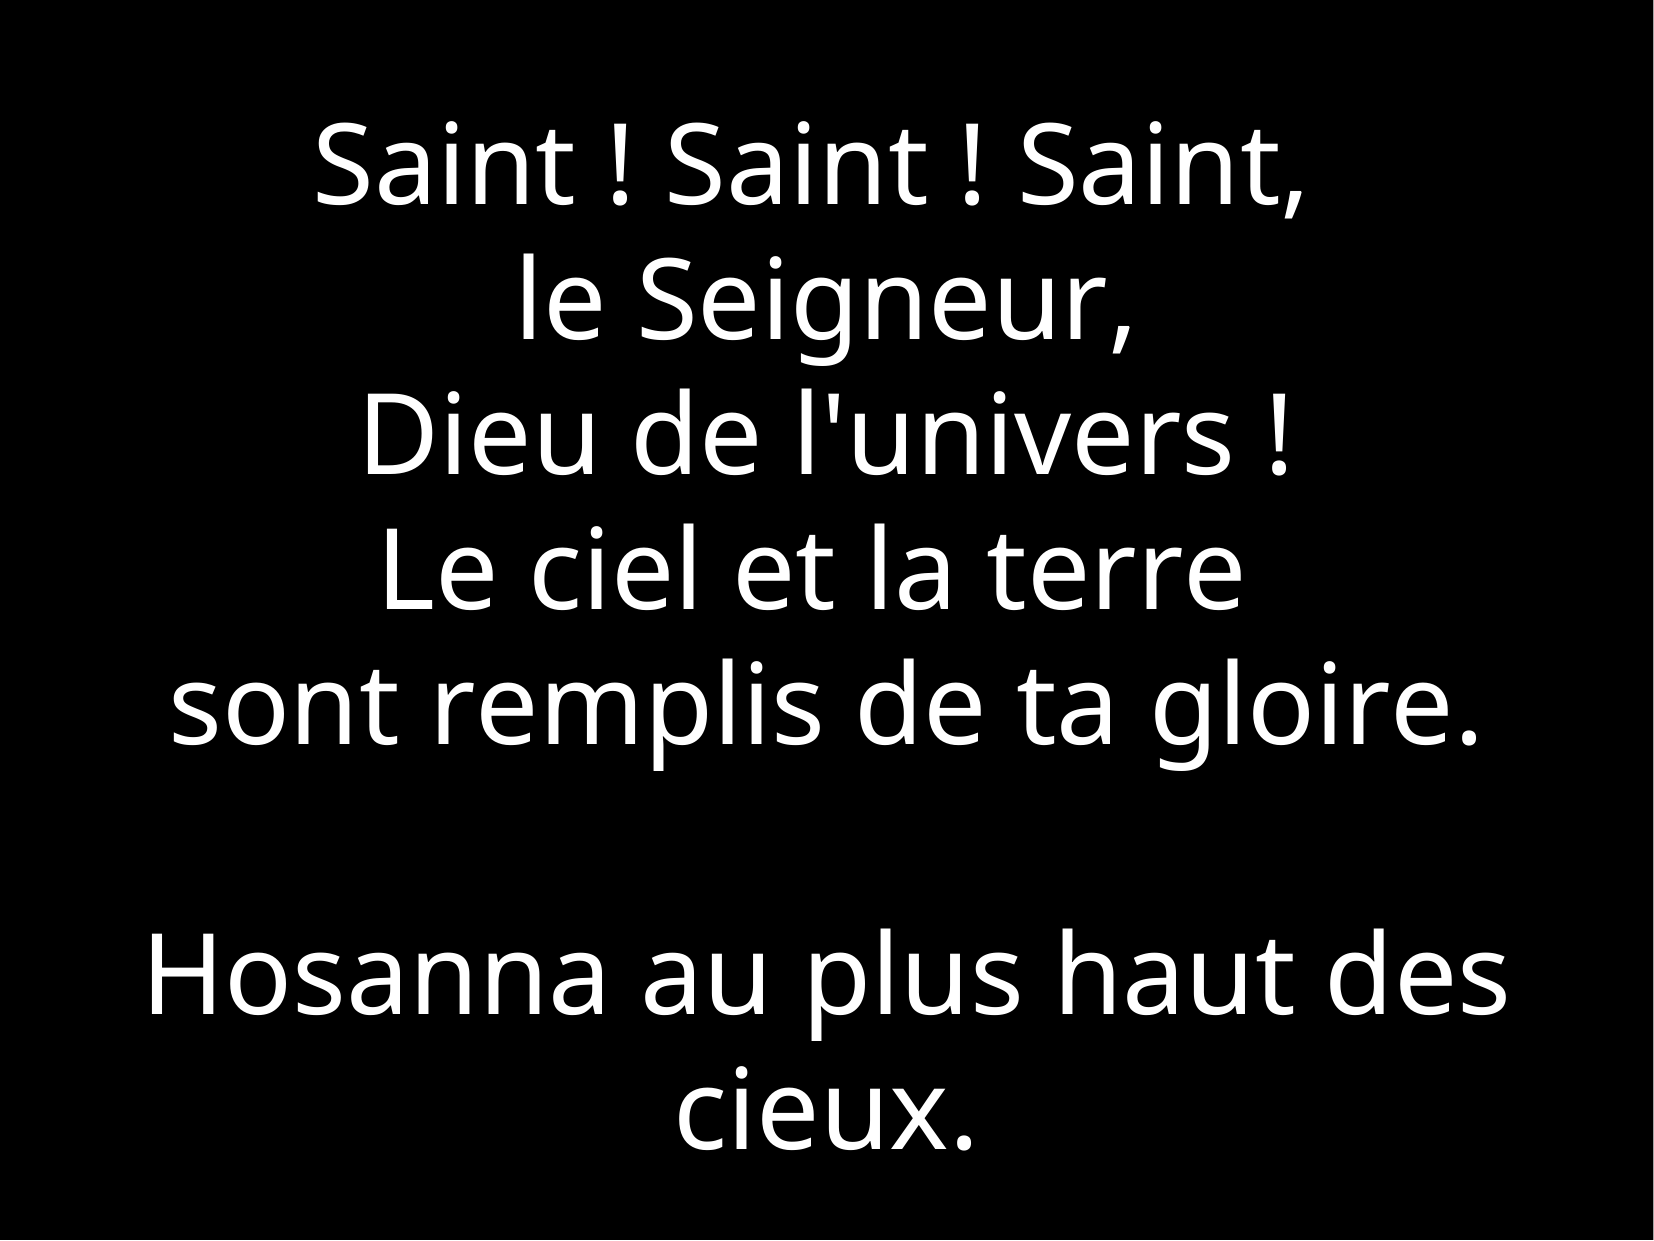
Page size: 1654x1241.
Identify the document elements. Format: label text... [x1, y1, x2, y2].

title Saint ! Saint ! Saint, le Seigneur, Dieu de l'univers ! Le ciel et la terre sont remplis de ta gloire. Hosanna au plus haut des cieux. [45, 73, 1609, 651]
